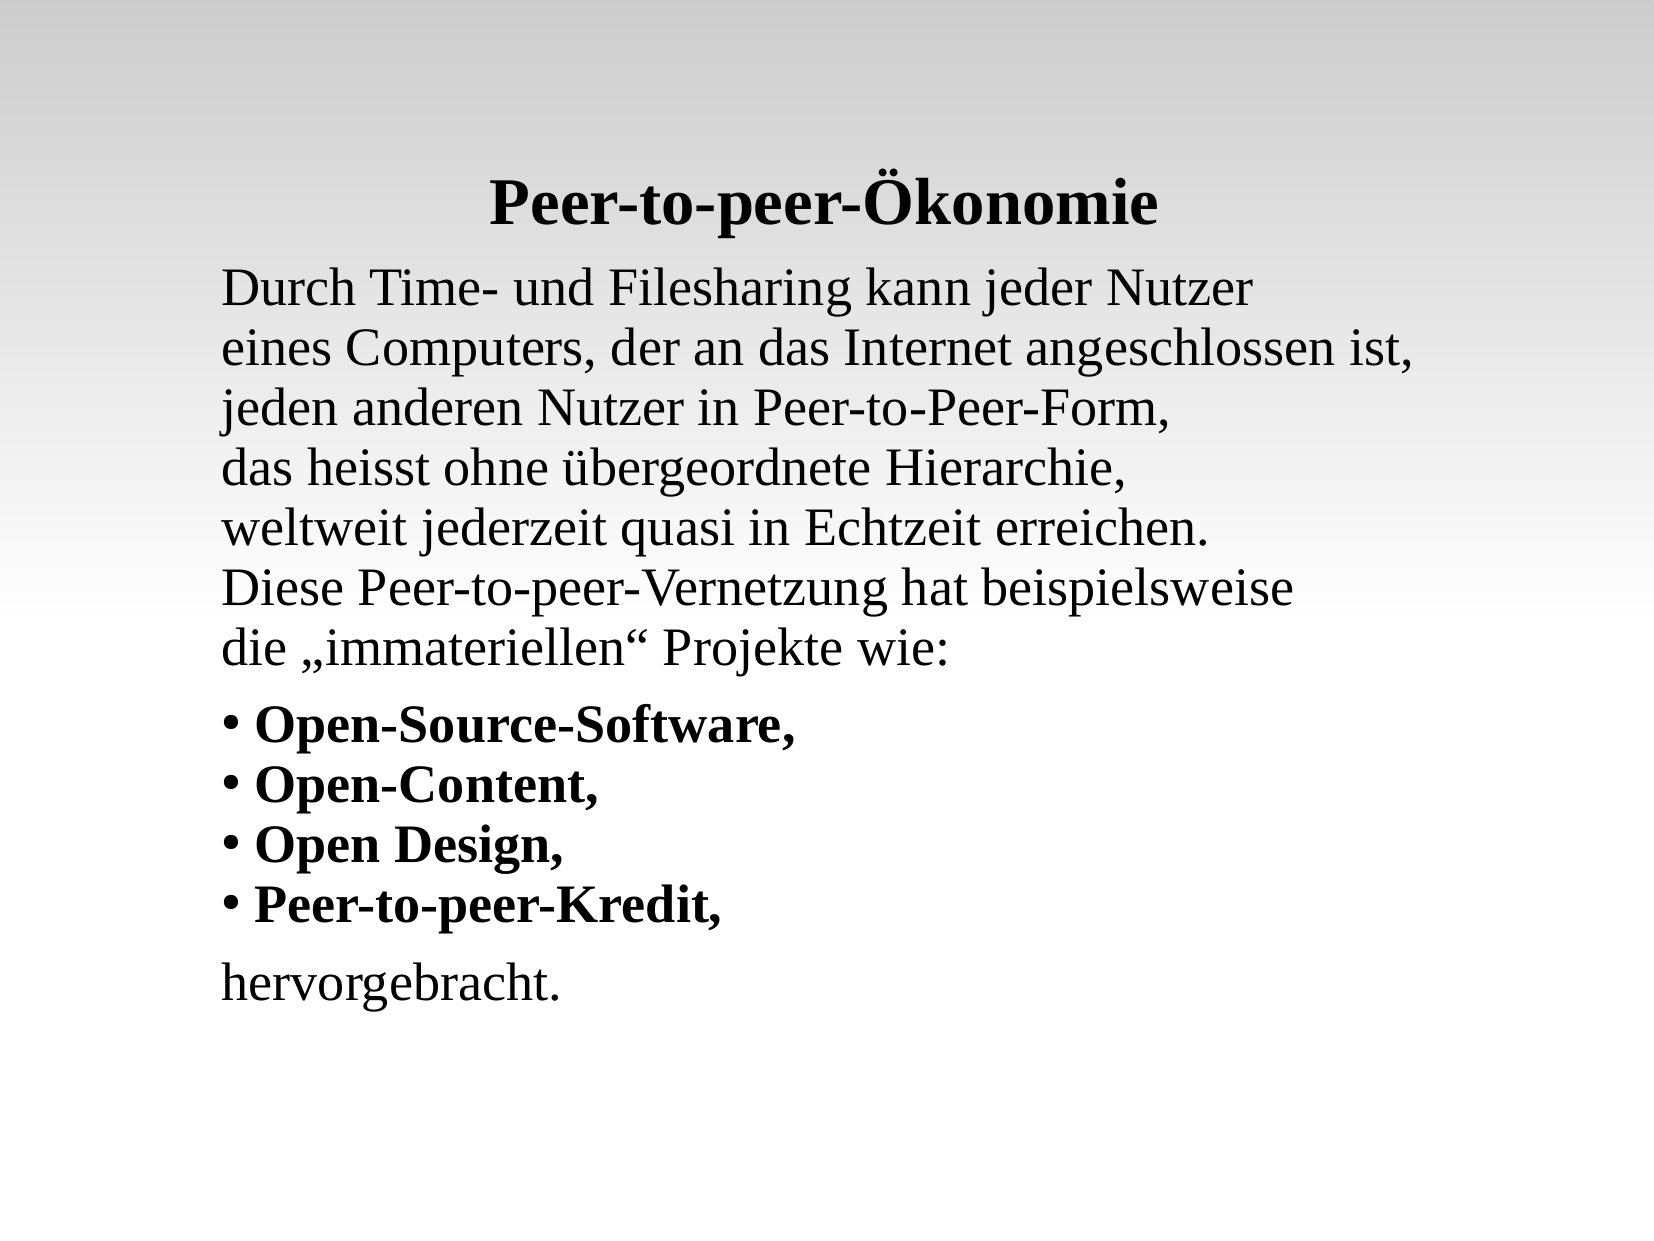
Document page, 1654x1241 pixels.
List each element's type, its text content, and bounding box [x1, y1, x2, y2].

text_box Peer-to-peer-Ökonomie Durch Time- und Filesharing kann jeder Nutzer eines Computers, der an das Internet angeschlossen ist, jeden anderen Nutzer in Peer-to-Peer-Form, das heisst ohne übergeordnete Hierarchie, weltweit jederzeit quasi in Echtzeit erreichen. Diese Peer-to-peer-Vernetzung hat beispielsweise die „immateriellen“ Projekte wie: Open-Source-Software, Open-Content, Open Design, Peer-to-peer-Kredit, hervorgebracht. [206, 157, 1444, 1020]
